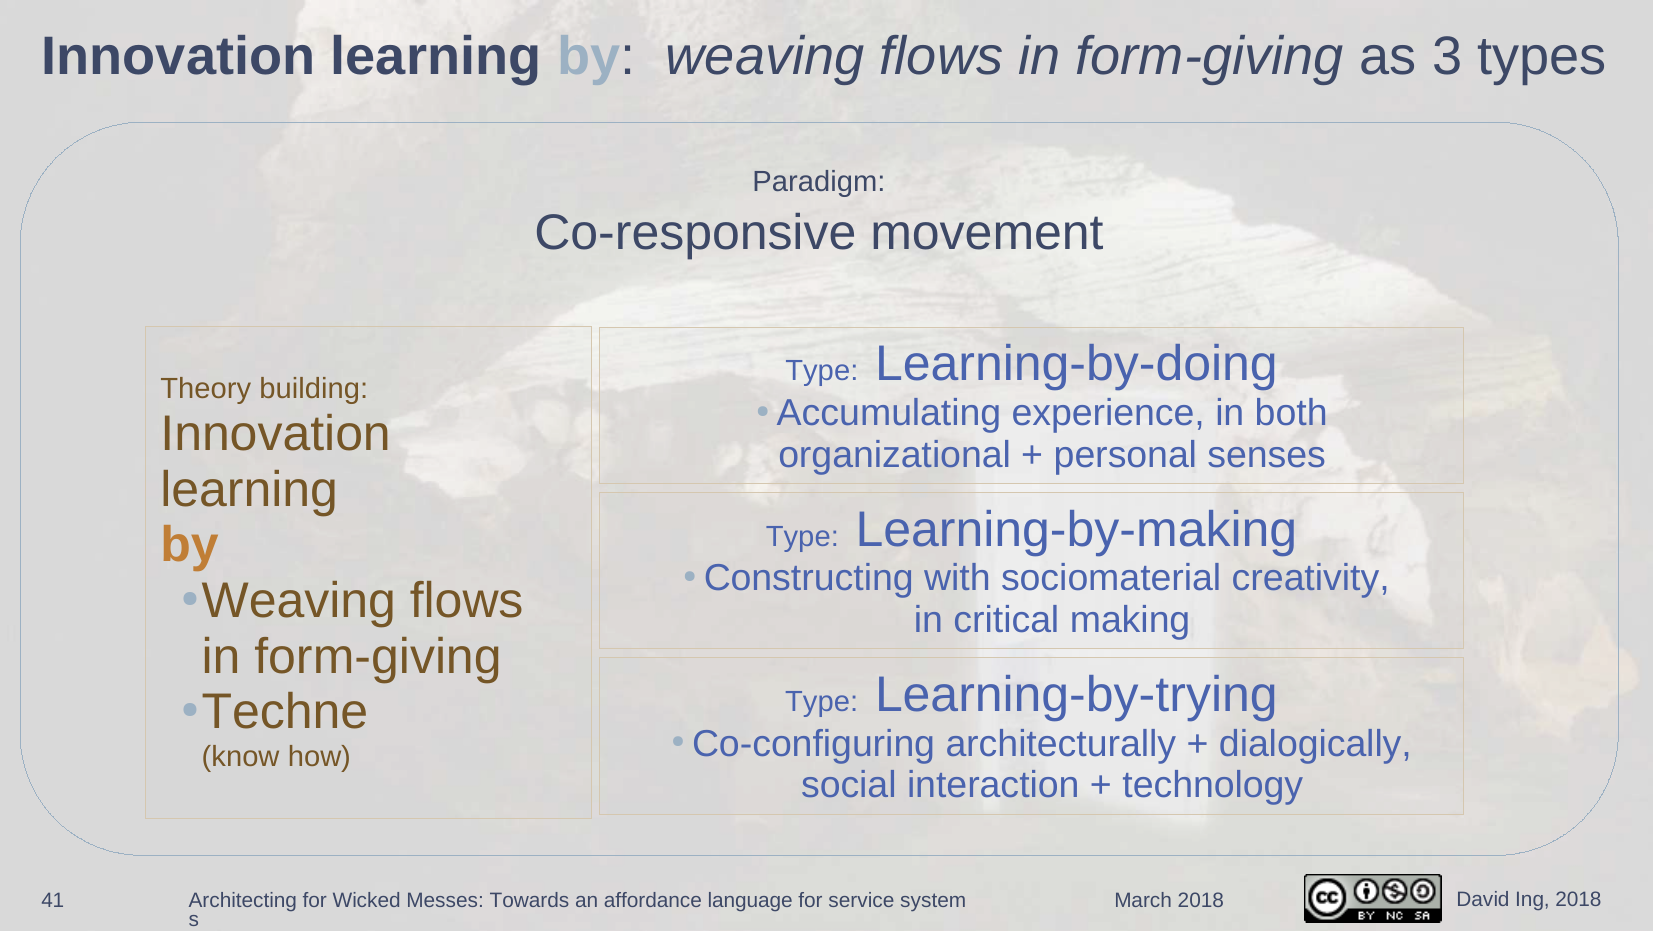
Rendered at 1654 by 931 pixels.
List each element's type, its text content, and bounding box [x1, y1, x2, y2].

text_box Type: Learning-by-trying Co-configuring architecturally + dialogically, social interaction + technology [599, 657, 1464, 815]
text_box Paradigm: Co-responsive movement [20, 122, 1619, 856]
text_box Theory building: Innovation learning by Weaving flows in form-giving Techne (know how) [145, 326, 592, 819]
text_box Solving for the optimal Problem solution involves analysis, research employing quantitative methods seeking optimal outcomes. Unfortunately, as conditions change, problems frequently do not remain solved or resolved but reappear, and usually in more complex forms. Furthermore, every solution and resolution generates new problems, ones that tend to be more complex than the ones solved or resolved. [0, 0, 1653, 931]
text_box Type: Learning-by-doing Accumulating experience, in both organizational + personal senses [599, 327, 1464, 484]
title Innovation learning by: weaving flows in form-giving as 3 types [41, 30, 1613, 126]
text_box Type: Learning-by-making Constructing with sociomaterial creativity, in critical making [599, 492, 1464, 649]
picture [1304, 874, 1442, 923]
